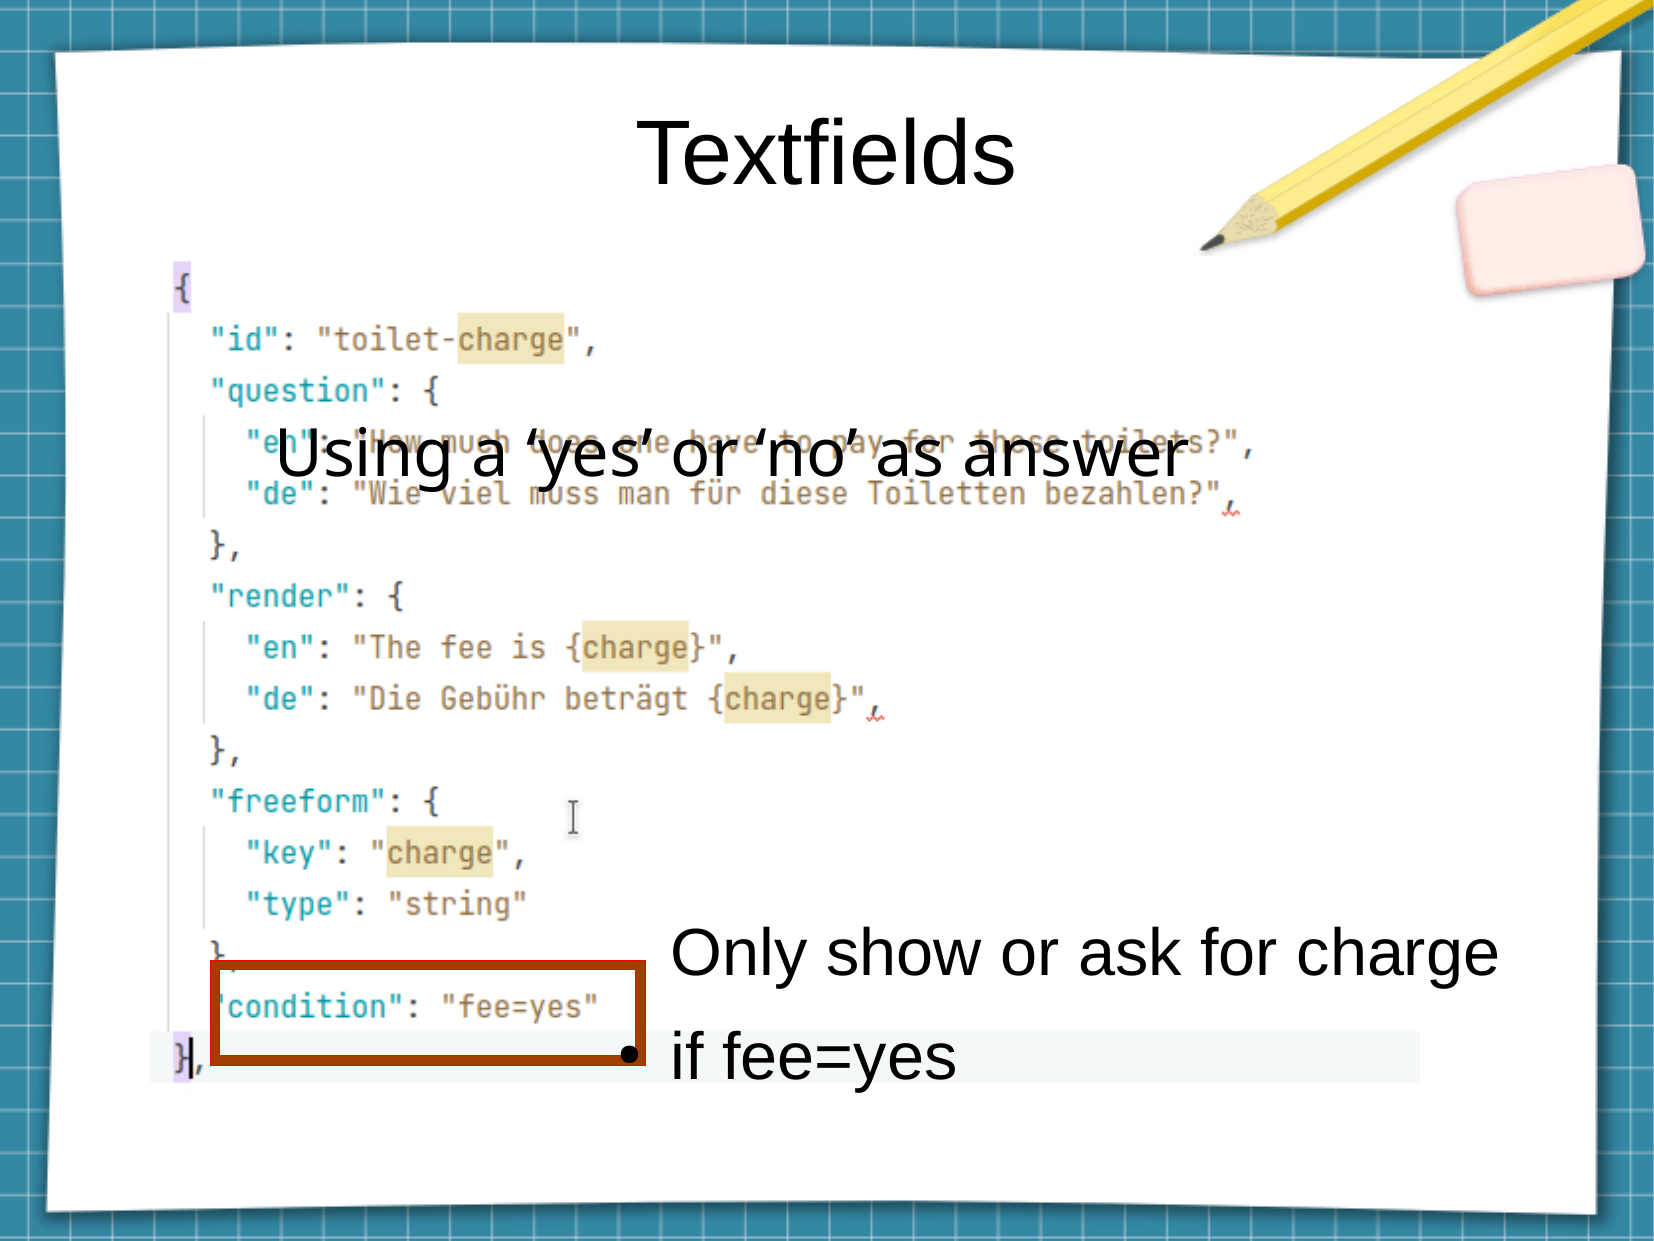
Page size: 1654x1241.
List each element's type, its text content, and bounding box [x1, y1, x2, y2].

list Only show or ask for charge if fee=yes [600, 915, 1654, 1241]
text_box [210, 991, 600, 1066]
list Using a ‘yes’ or ‘no’ as answer [183, 270, 1654, 991]
picture [220, 991, 600, 1055]
picture [0, 0, 1654, 1241]
title Textfields [82, 49, 1571, 257]
